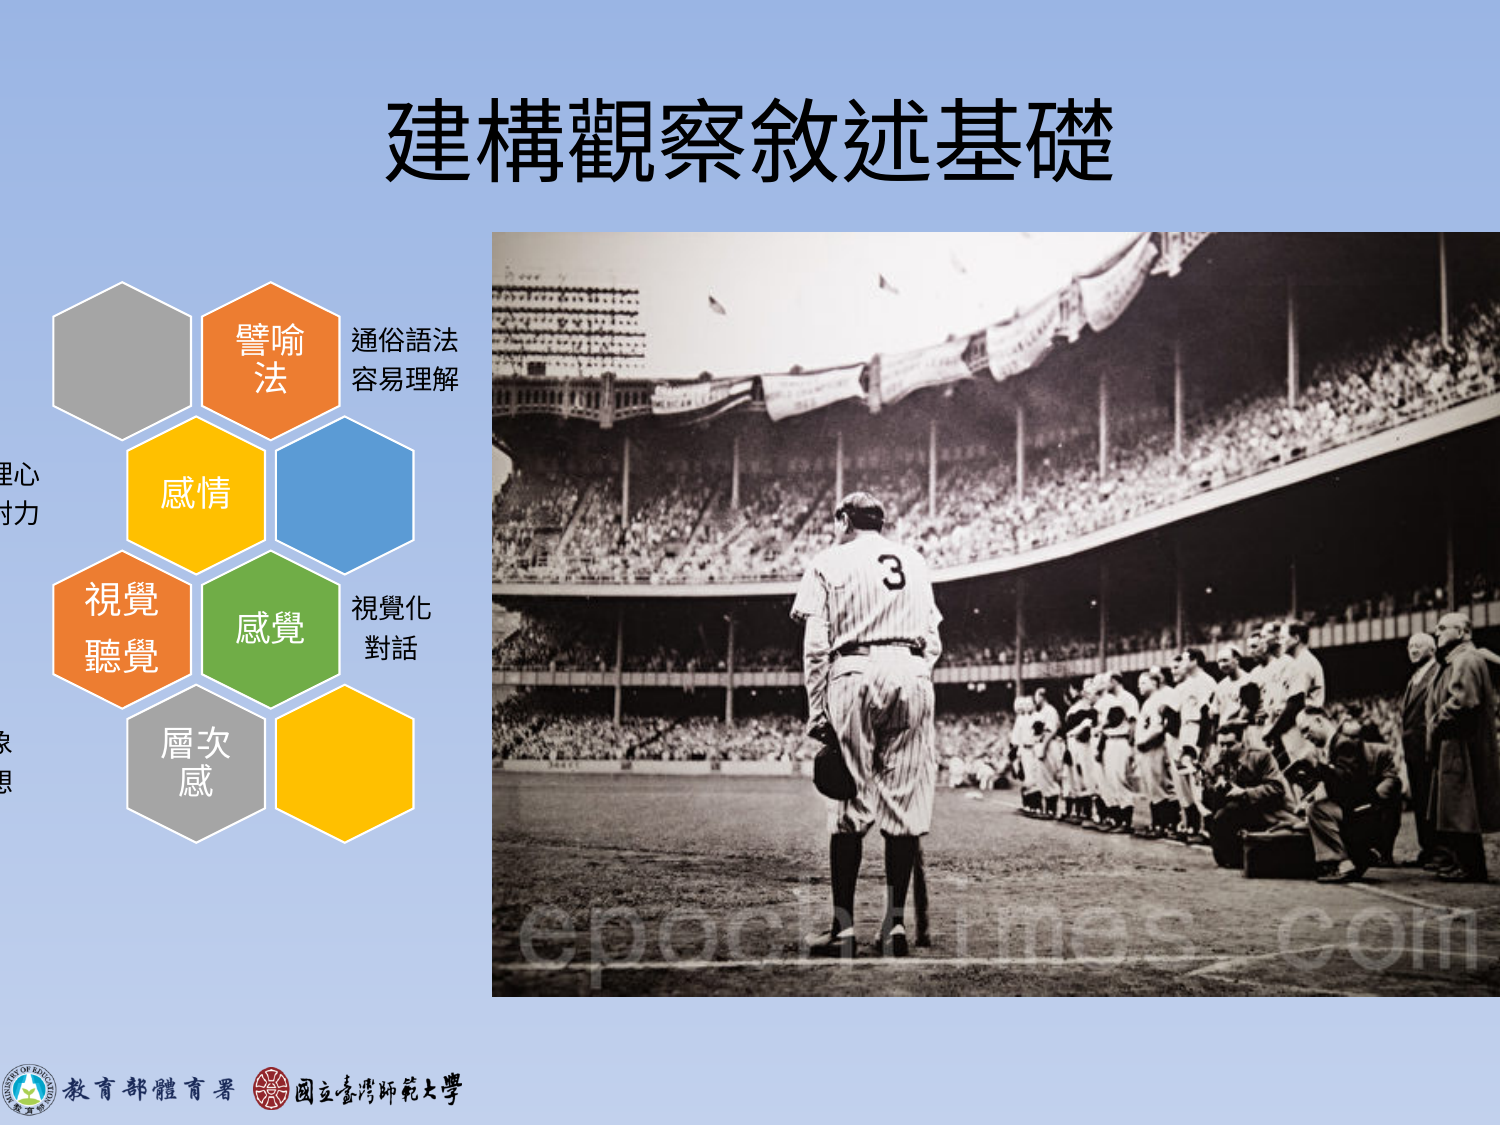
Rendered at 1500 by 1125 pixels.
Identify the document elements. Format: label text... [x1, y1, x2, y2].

picture [492, 232, 1500, 997]
text_box 同理心 投射力 [0, 447, 122, 543]
text_box 視覺化 對話 [343, 582, 492, 678]
text_box 表象 聯想 [0, 716, 122, 812]
text_box [53, 282, 191, 441]
text_box 感情 [127, 416, 265, 575]
text_box 通俗語法 容易理解 [343, 313, 492, 409]
title 建構觀察敘述基礎 [75, 45, 1426, 233]
text_box 層次感 [127, 684, 265, 843]
text_box [275, 684, 414, 843]
text_box 譬喻法 [201, 282, 340, 441]
text_box 視覺 聽覺 [53, 550, 191, 709]
text_box 感覺 [201, 550, 340, 709]
text_box [275, 416, 414, 575]
